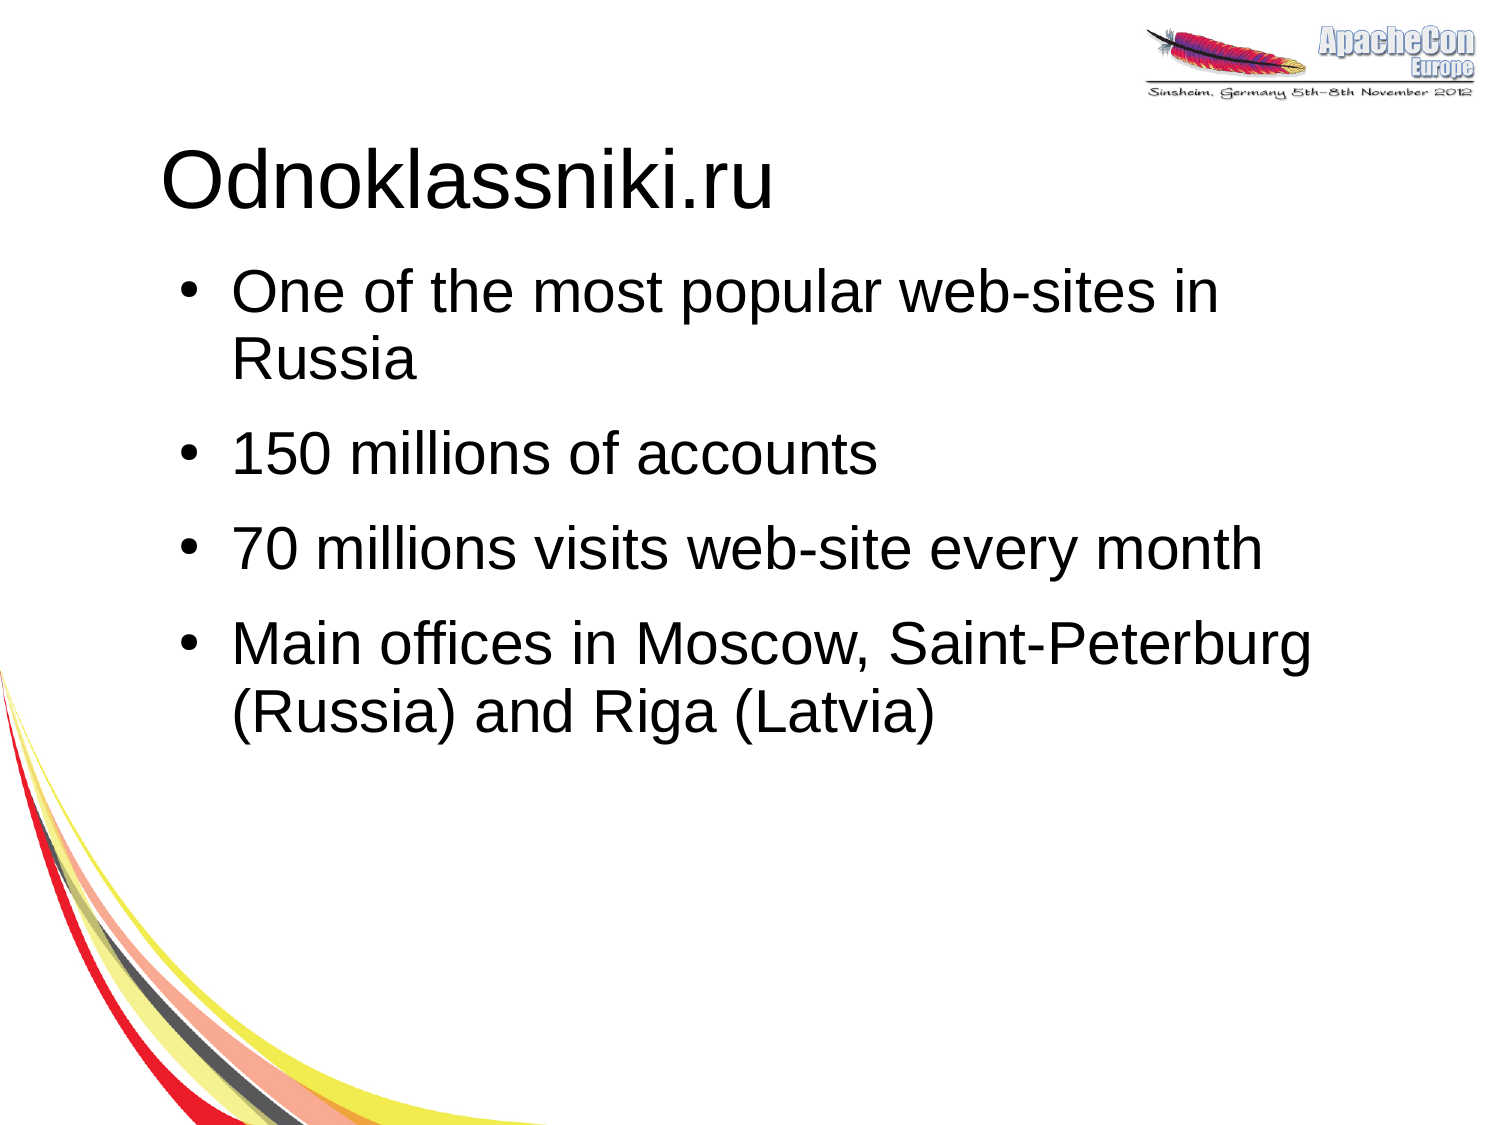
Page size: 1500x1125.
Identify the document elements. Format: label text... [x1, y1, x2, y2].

picture [0, 0, 1500, 1125]
list One of the most popular web-sites in Russia 150 millions of accounts 70 millions visits web-site every month Main offices in Moscow, Saint-Peterburg (Russia) and Riga (Latvia) [160, 257, 1393, 911]
title Odnoklassniki.ru [160, 128, 1393, 231]
